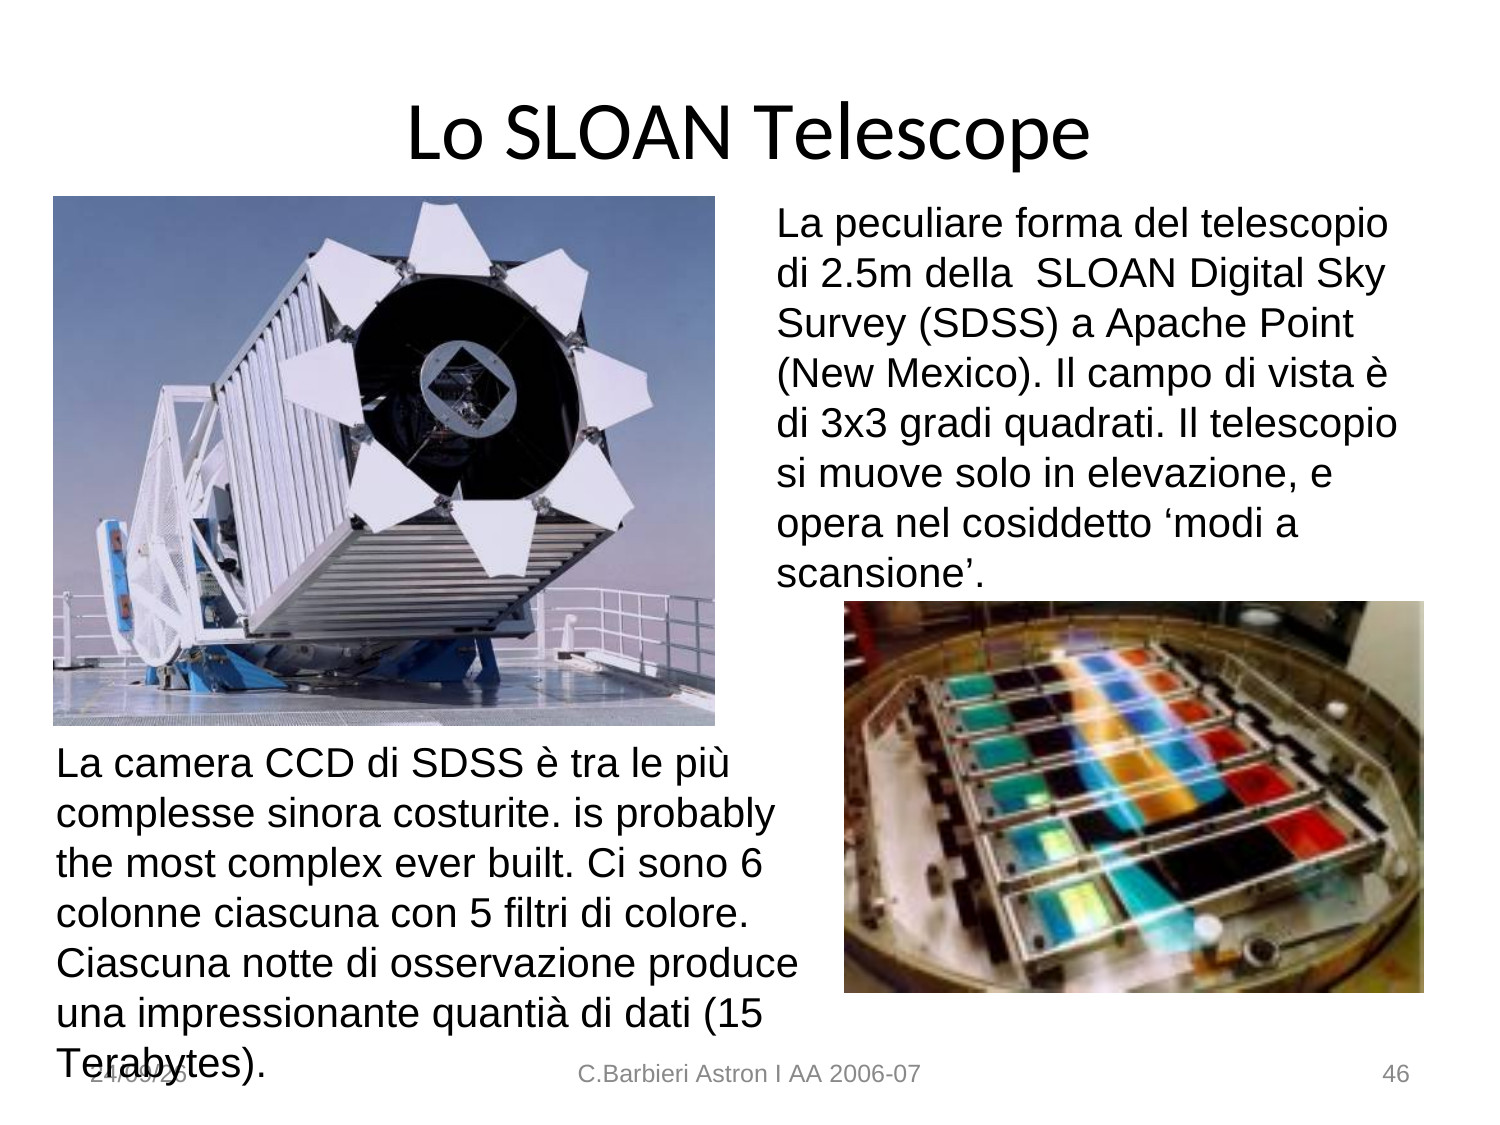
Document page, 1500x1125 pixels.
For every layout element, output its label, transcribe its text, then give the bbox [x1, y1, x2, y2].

picture [844, 604, 1424, 993]
picture [53, 196, 715, 726]
text_box La camera CCD di SDSS è tra le più complesse sinora costurite. is probably the most complex ever built. Ci sono 6 colonne ciascuna con 5 filtri di colore. Ciascuna notte di osservazione produce una impressionante quantià di dati (15 Terabytes). [41, 727, 848, 1125]
text_box <number> [1074, 1042, 1426, 1103]
title Lo SLOAN Telescope [112, 66, 1388, 187]
text_box La peculiare forma del telescopio di 2.5m della SLOAN Digital Sky Survey (SDSS) a Apache Point (New Mexico). Il campo di vista è di 3x3 gradi quadrati. Il telescopio si muove solo in elevazione, e opera nel cosiddetto ‘modi a scansione’. [761, 187, 1436, 604]
text_box C.Barbieri Astron I AA 2006-07 [848, 1042, 988, 1103]
